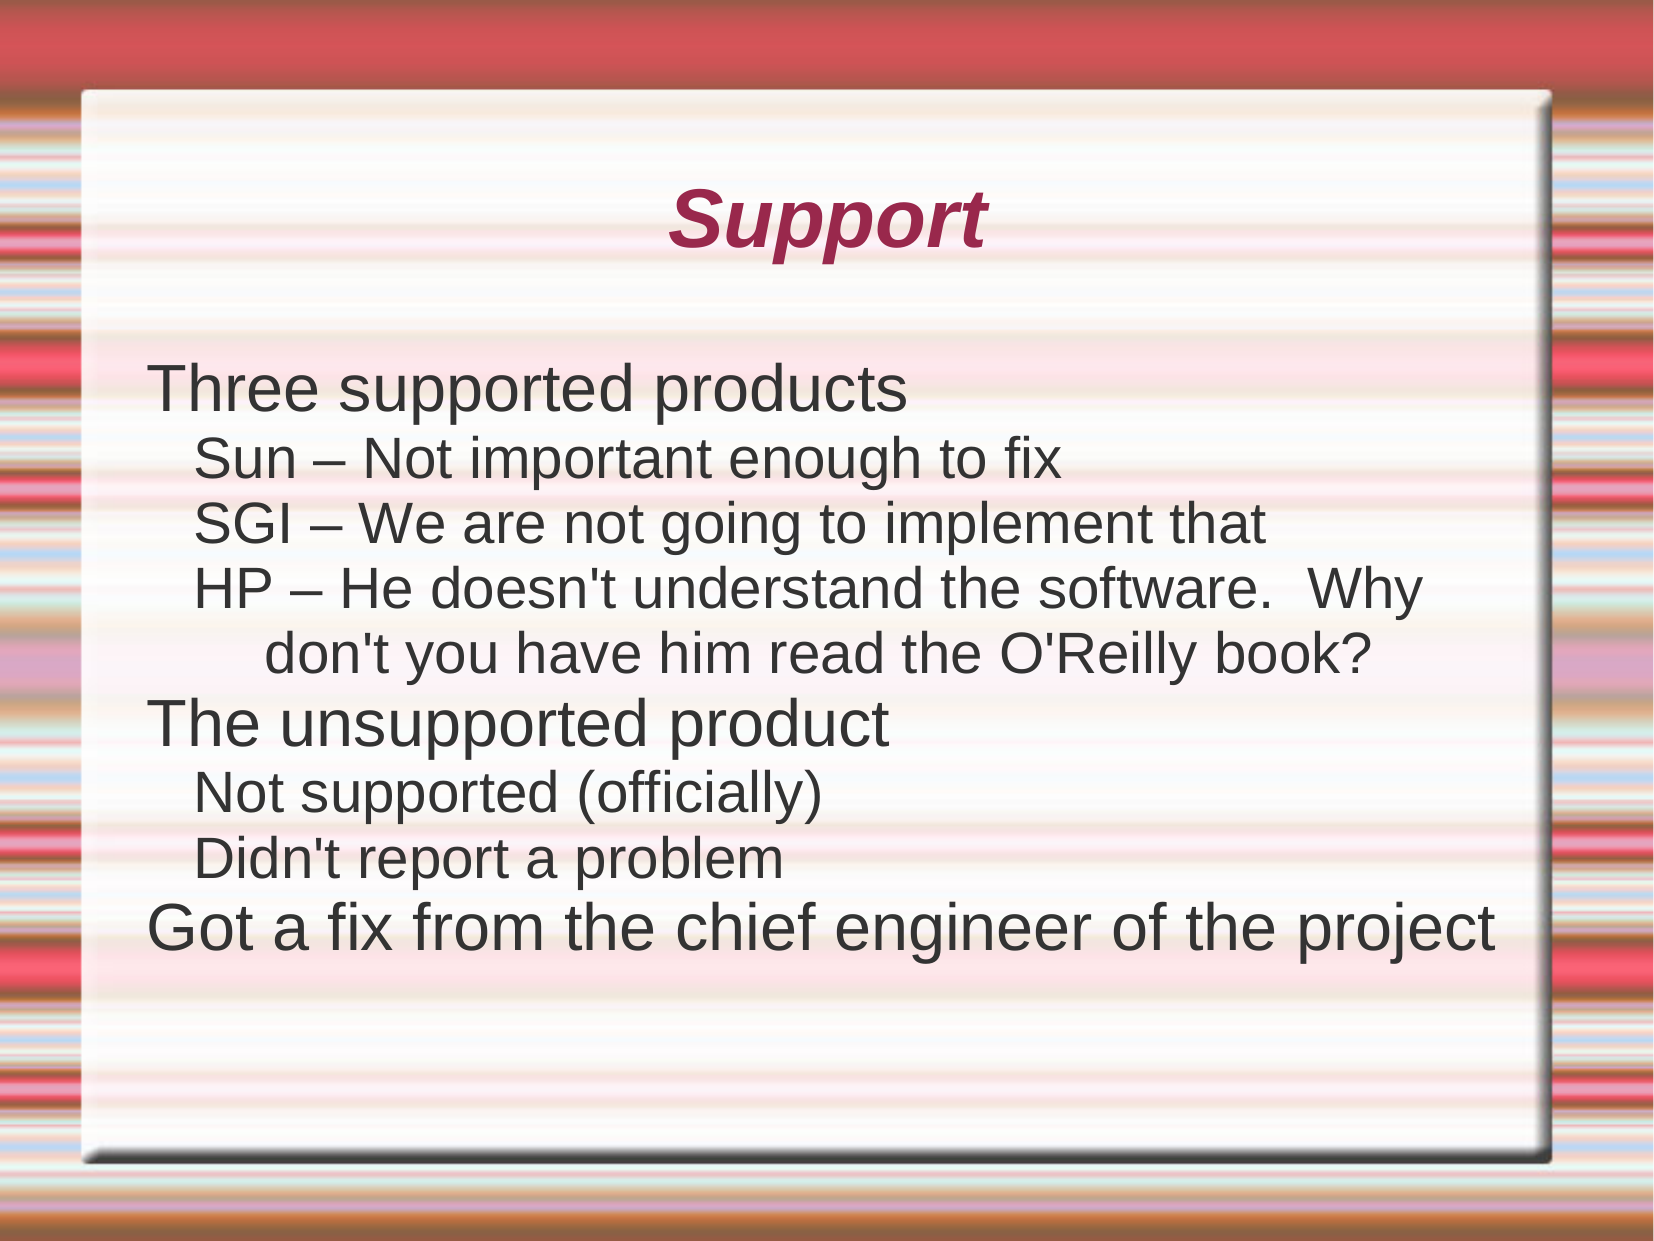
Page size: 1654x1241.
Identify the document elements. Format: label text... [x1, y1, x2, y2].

title Support [121, 114, 1534, 322]
picture [0, 0, 1654, 1241]
list Three supported products Sun – Not important enough to fix SGI – We are not going to implement that HP – He doesn't understand the software. Why don't you have him read the O'Reilly book? The unsupported product Not supported (officially) Didn't report a problem Got a fix from the chief engineer of the project [134, 350, 1516, 1133]
